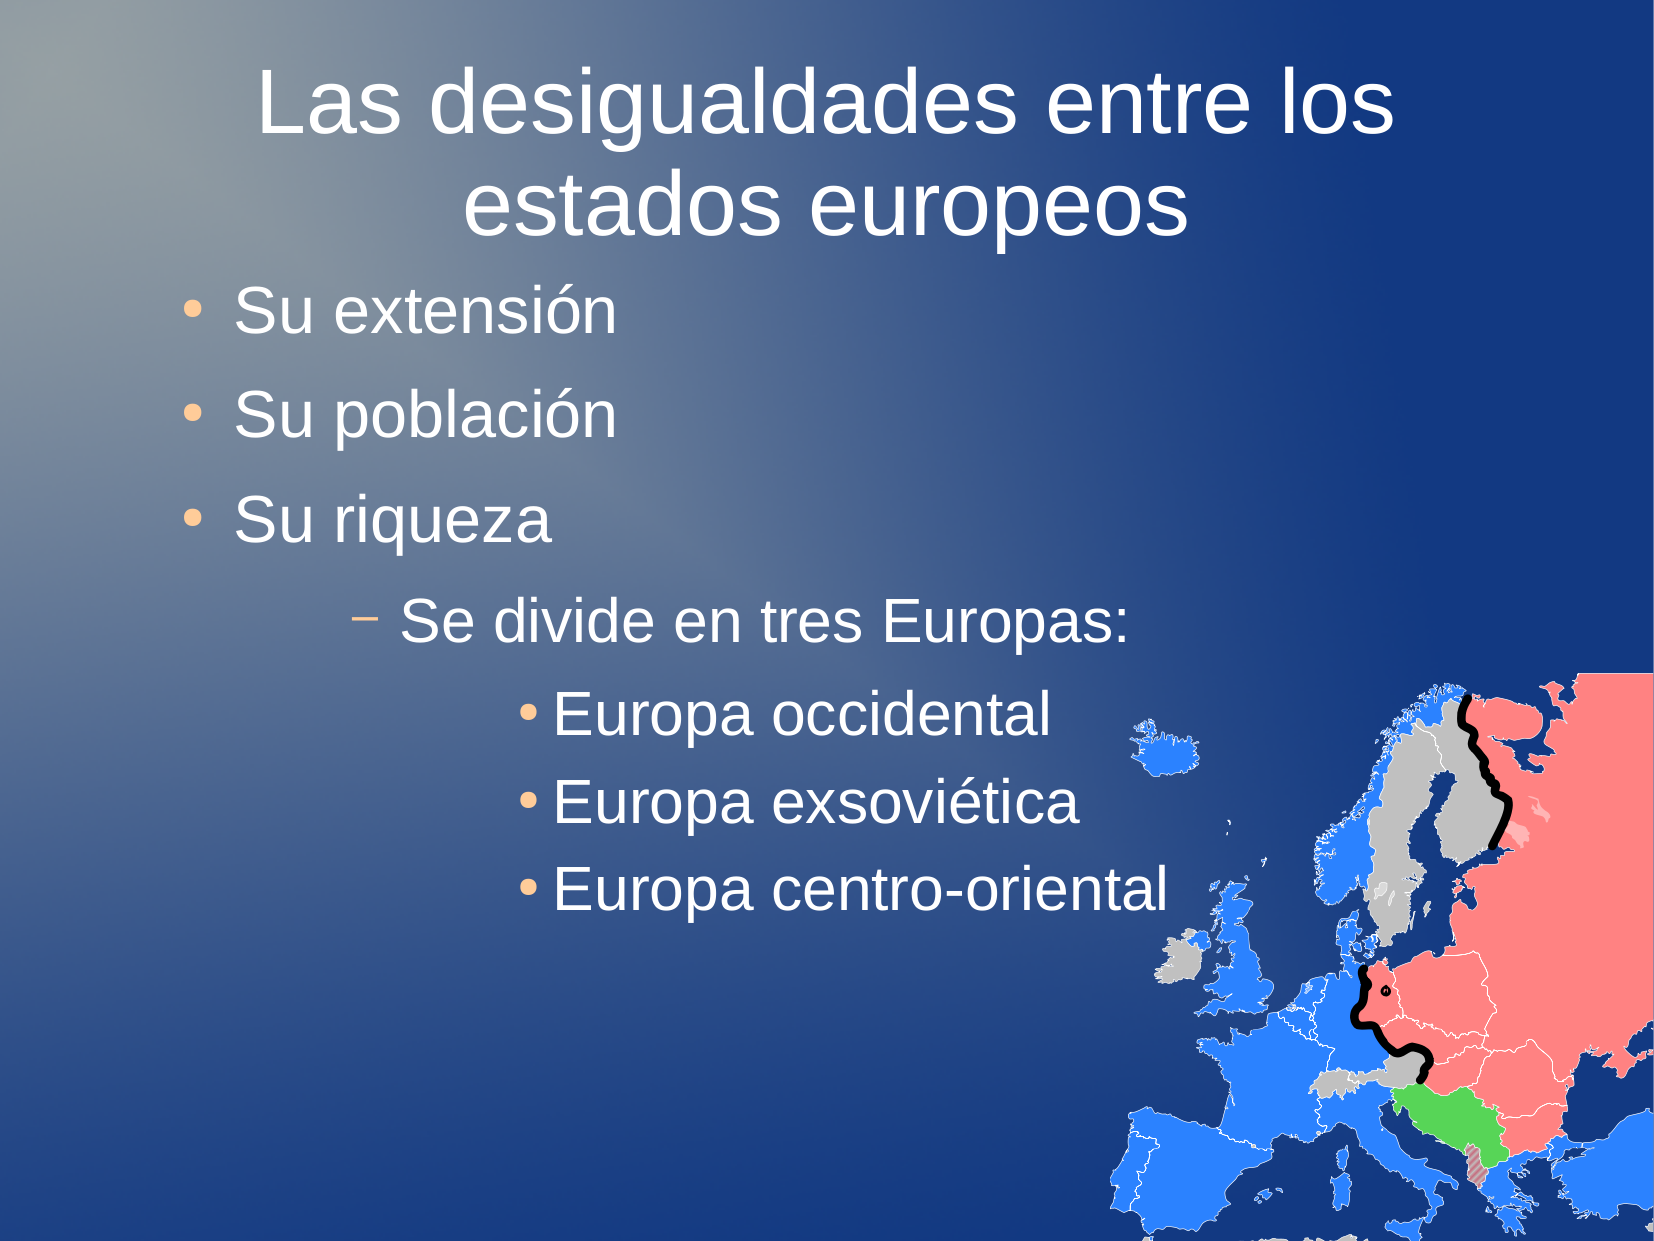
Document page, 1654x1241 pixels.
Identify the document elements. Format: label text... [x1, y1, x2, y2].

title Las desigualdades entre los estados europeos [82, 49, 1571, 257]
picture [0, 0, 1654, 1241]
list Su extensión Su población Su riqueza Se divide en tres Europas: Europa occidental Europa exsoviética Europa centro-oriental [163, 272, 1619, 978]
